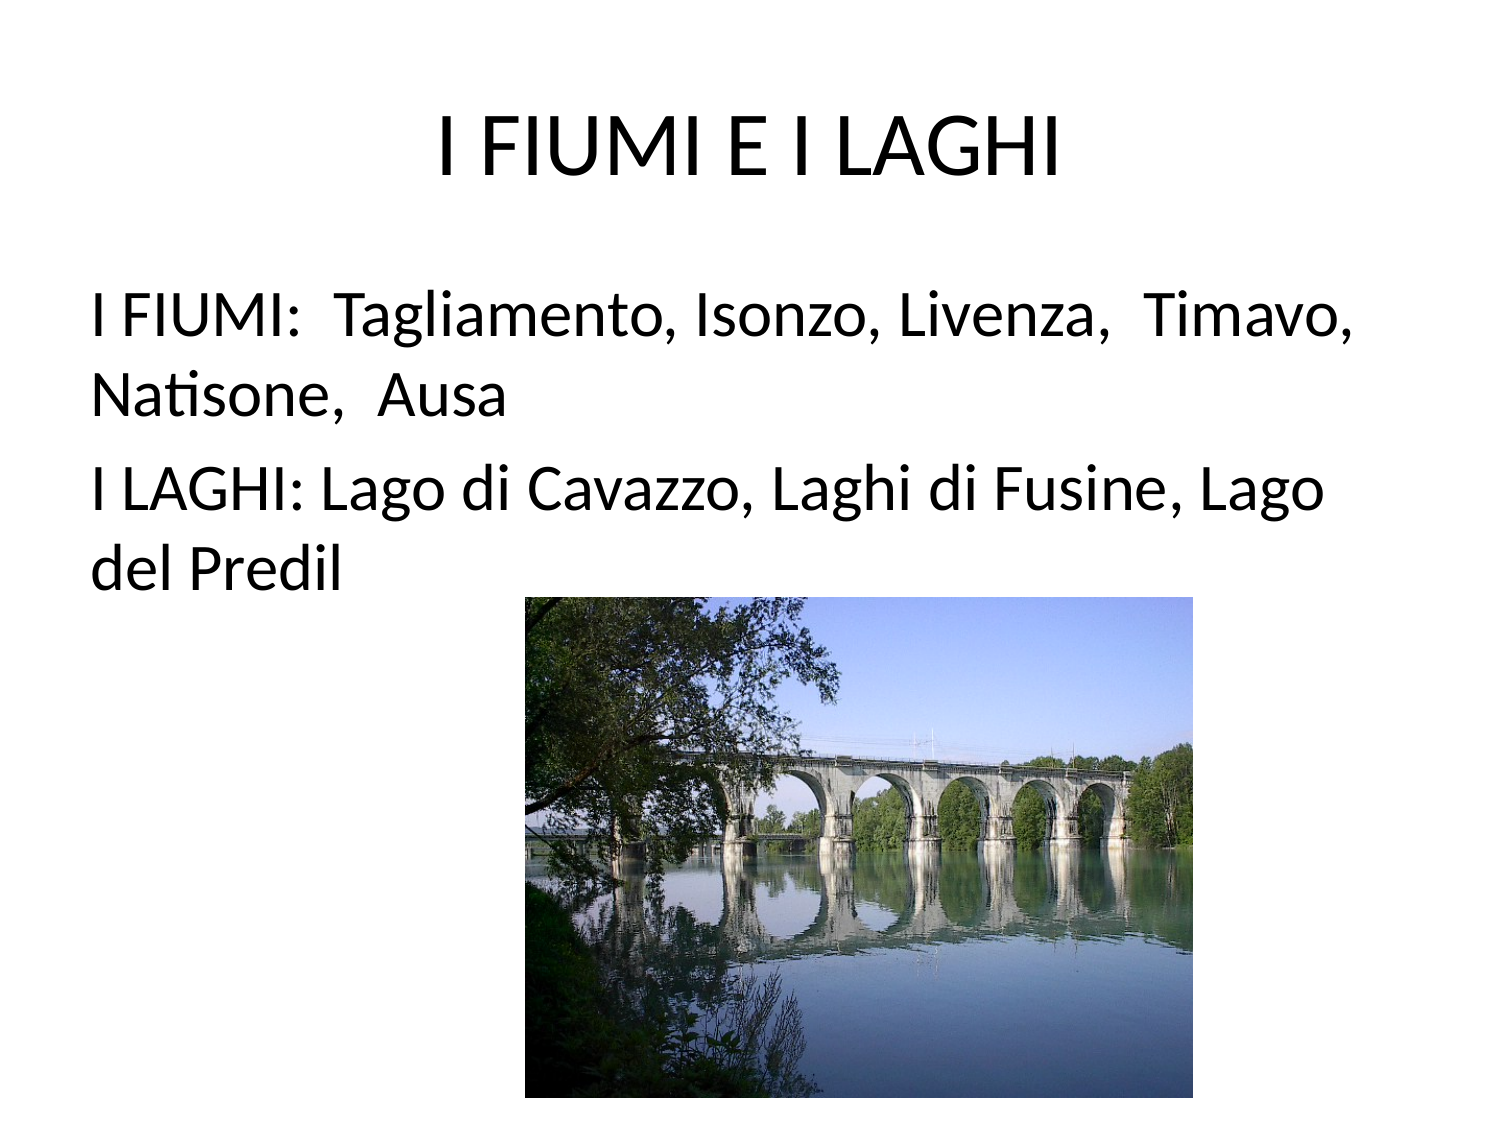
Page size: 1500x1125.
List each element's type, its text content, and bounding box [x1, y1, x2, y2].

list I FIUMI: Tagliamento, Isonzo, Livenza, Timavo, Natisone, Ausa I LAGHI: Lago di Cavazzo, Laghi di Fusine, Lago del Predil [75, 262, 1425, 1005]
title I FIUMI E I LAGHI [75, 45, 1425, 233]
picture [525, 597, 1193, 1098]
